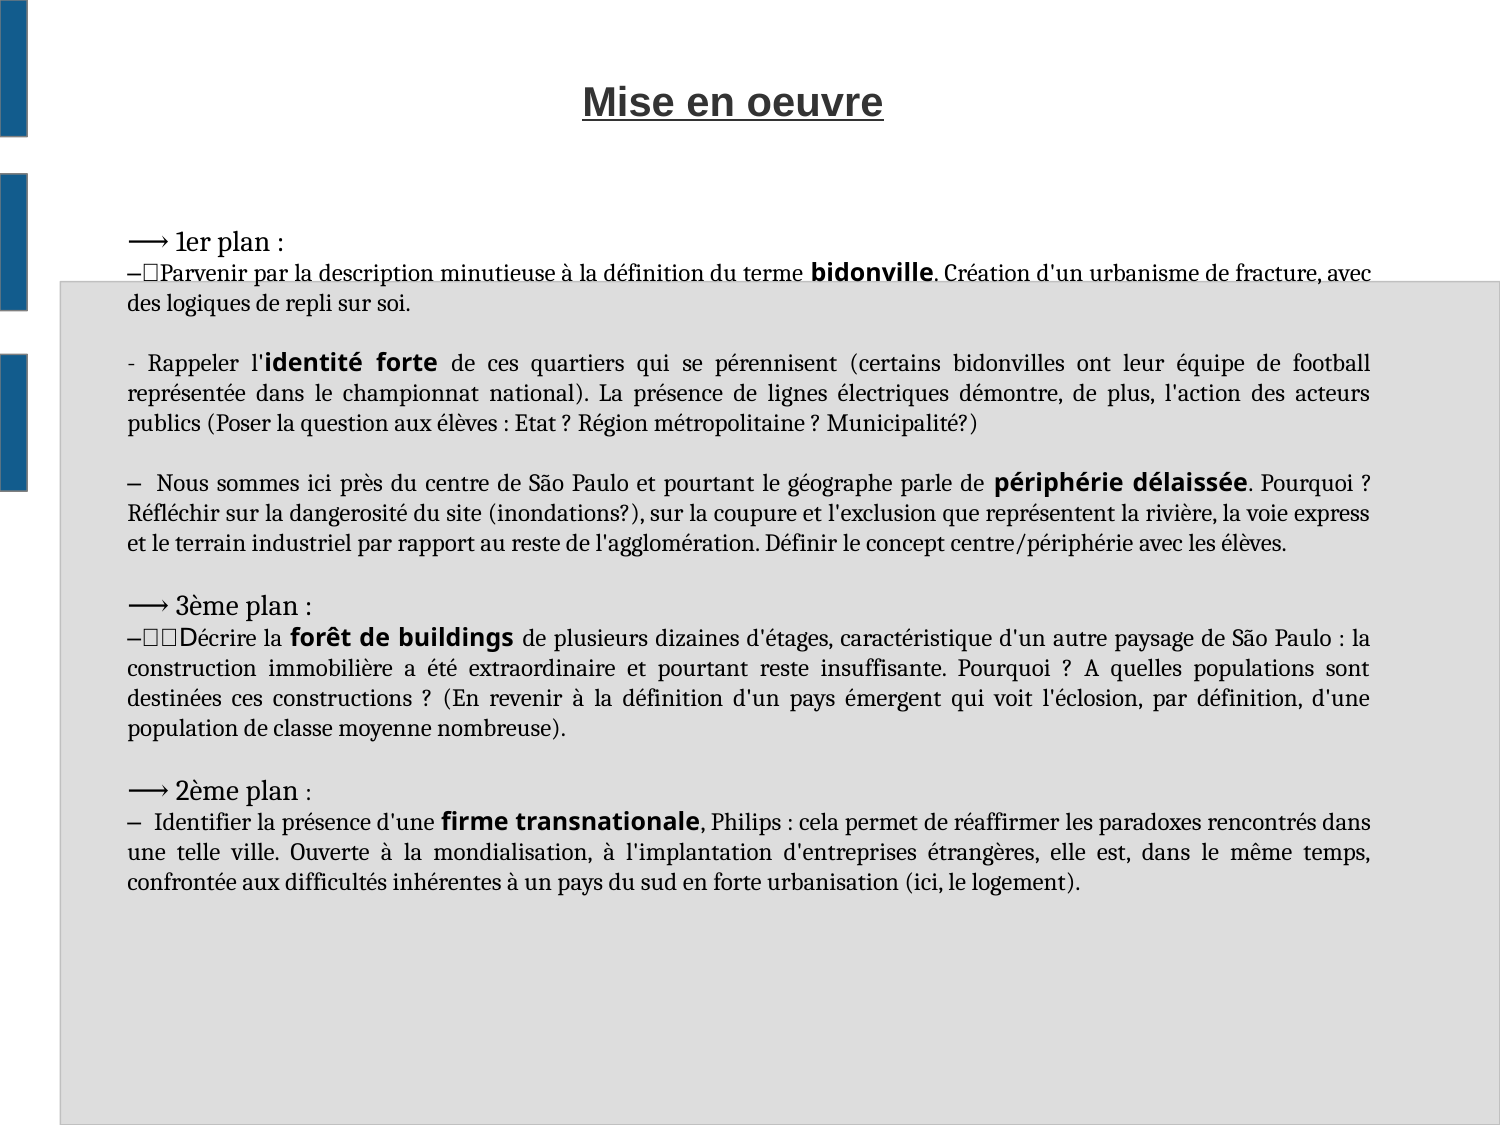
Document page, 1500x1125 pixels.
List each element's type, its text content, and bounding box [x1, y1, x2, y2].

text_box ⟶ 1er plan : –Parvenir par la description minutieuse à la définition du terme bidonville. Création d'un urbanisme de fracture, avec des logiques de repli sur soi. - Rappeler l'identité forte de ces quartiers qui se pérennisent (certains bidonvilles ont leur équipe de football représentée dans le championnat national). La présence de lignes électriques démontre, de plus, l'action des acteurs publics (Poser la question aux élèves : Etat ? Région métropolitaine ? Municipalité?) – Nous sommes ici près du centre de São Paulo et pourtant le géographe parle de périphérie délaissée. Pourquoi ? Réfléchir sur la dangerosité du site (inondations?), sur la coupure et l'exclusion que représentent la rivière, la voie express et le terrain industriel par rapport au reste de l'agglomération. Définir le concept centre/périphérie avec les élèves. ⟶ 3ème plan : –Décrire la forêt de buildings de plusieurs dizaines d'étages, caractéristique d'un autre paysage de São Paulo : la construction immobilière a été extraordinaire et pourtant reste insuffisante. Pourquoi ? A quelles populations sont destinées ces constructions ? (En revenir à la définition d'un pays émergent qui voit l'éclosion, par définition, d'une population de classe moyenne nombreuse). ⟶ 2ème plan : – Identifier la présence d'une firme transnationale, Philips : cela permet de réaffirmer les paradoxes rencontrés dans une telle ville. Ouverte à la mondialisation, à l'implantation d'entreprises étrangères, elle est, dans le même temps, confrontée aux difficultés inhérentes à un pays du sud en forte urbanisation (ici, le logement). [112, 184, 1394, 1040]
title Mise en oeuvre [96, 37, 1371, 163]
